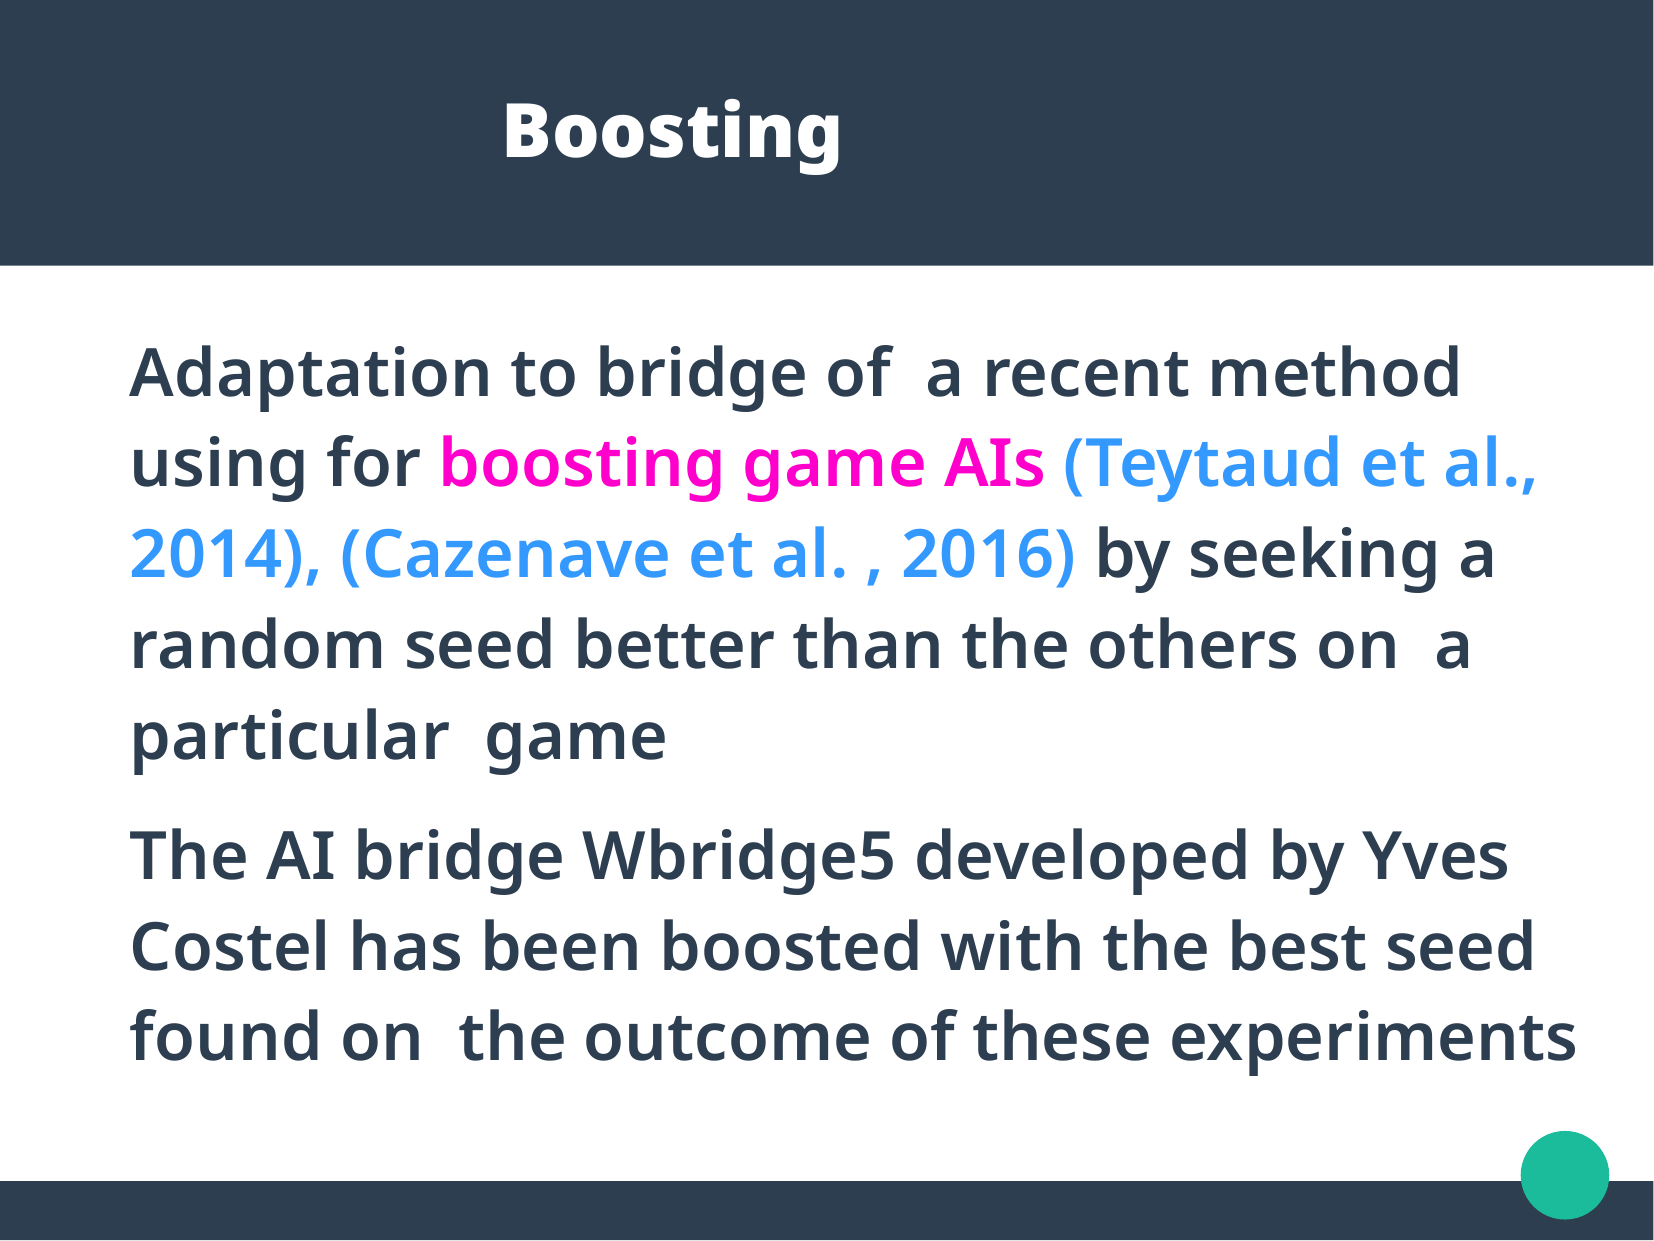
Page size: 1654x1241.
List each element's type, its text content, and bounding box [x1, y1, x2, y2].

list Adaptation to bridge of a recent method using for boosting game AIs (Teytaud et al., 2014), (Cazenave et al. , 2016) by seeking a random seed better than the others on a particular game The AI bridge Wbridge5 developed by Yves Costel has been boosted with the best seed found on the outcome of these experiments [59, 324, 1595, 1152]
title Boosting [59, 49, 1595, 207]
